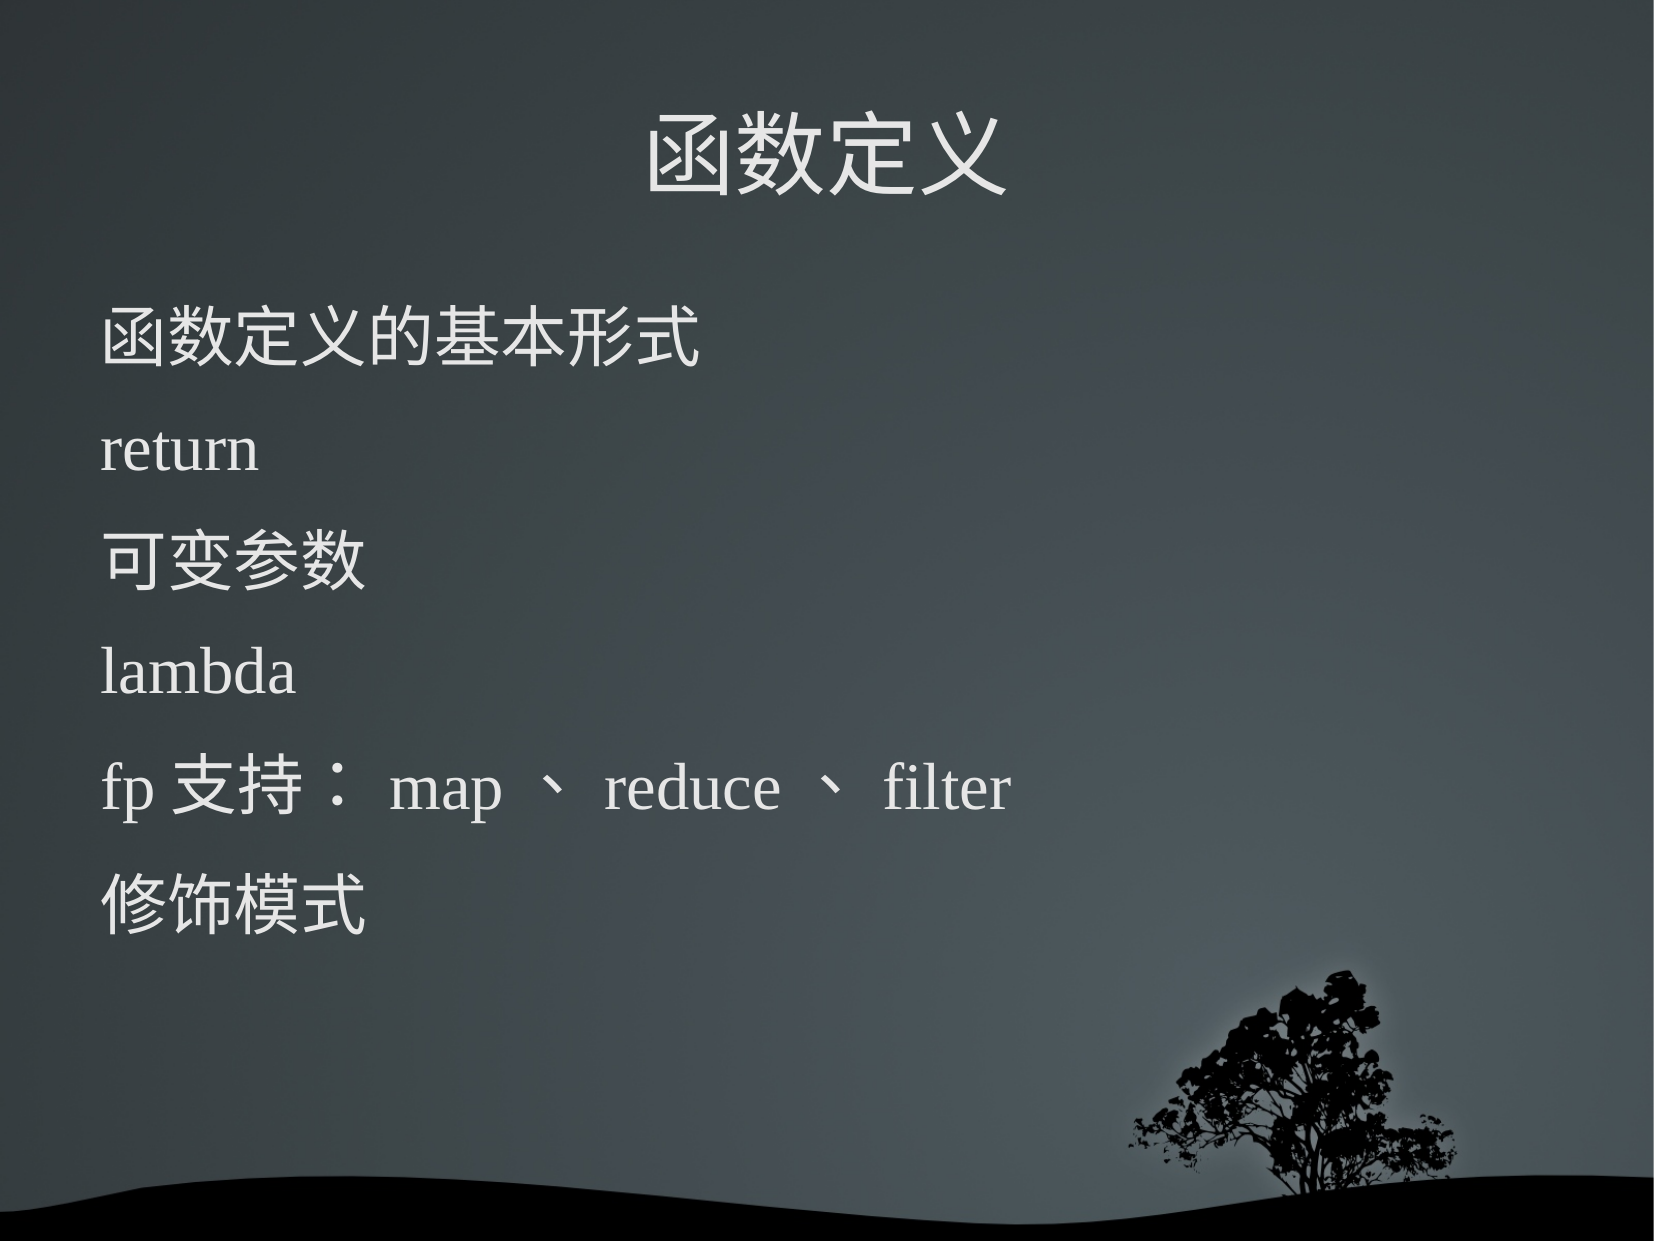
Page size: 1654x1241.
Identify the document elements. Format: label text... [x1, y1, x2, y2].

list 函数定义的基本形式 return 可变参数 lambda fp支持：map、reduce、filter 修饰模式 [82, 290, 1571, 1109]
title 函数定义 [82, 49, 1571, 257]
picture [0, 0, 1654, 1241]
